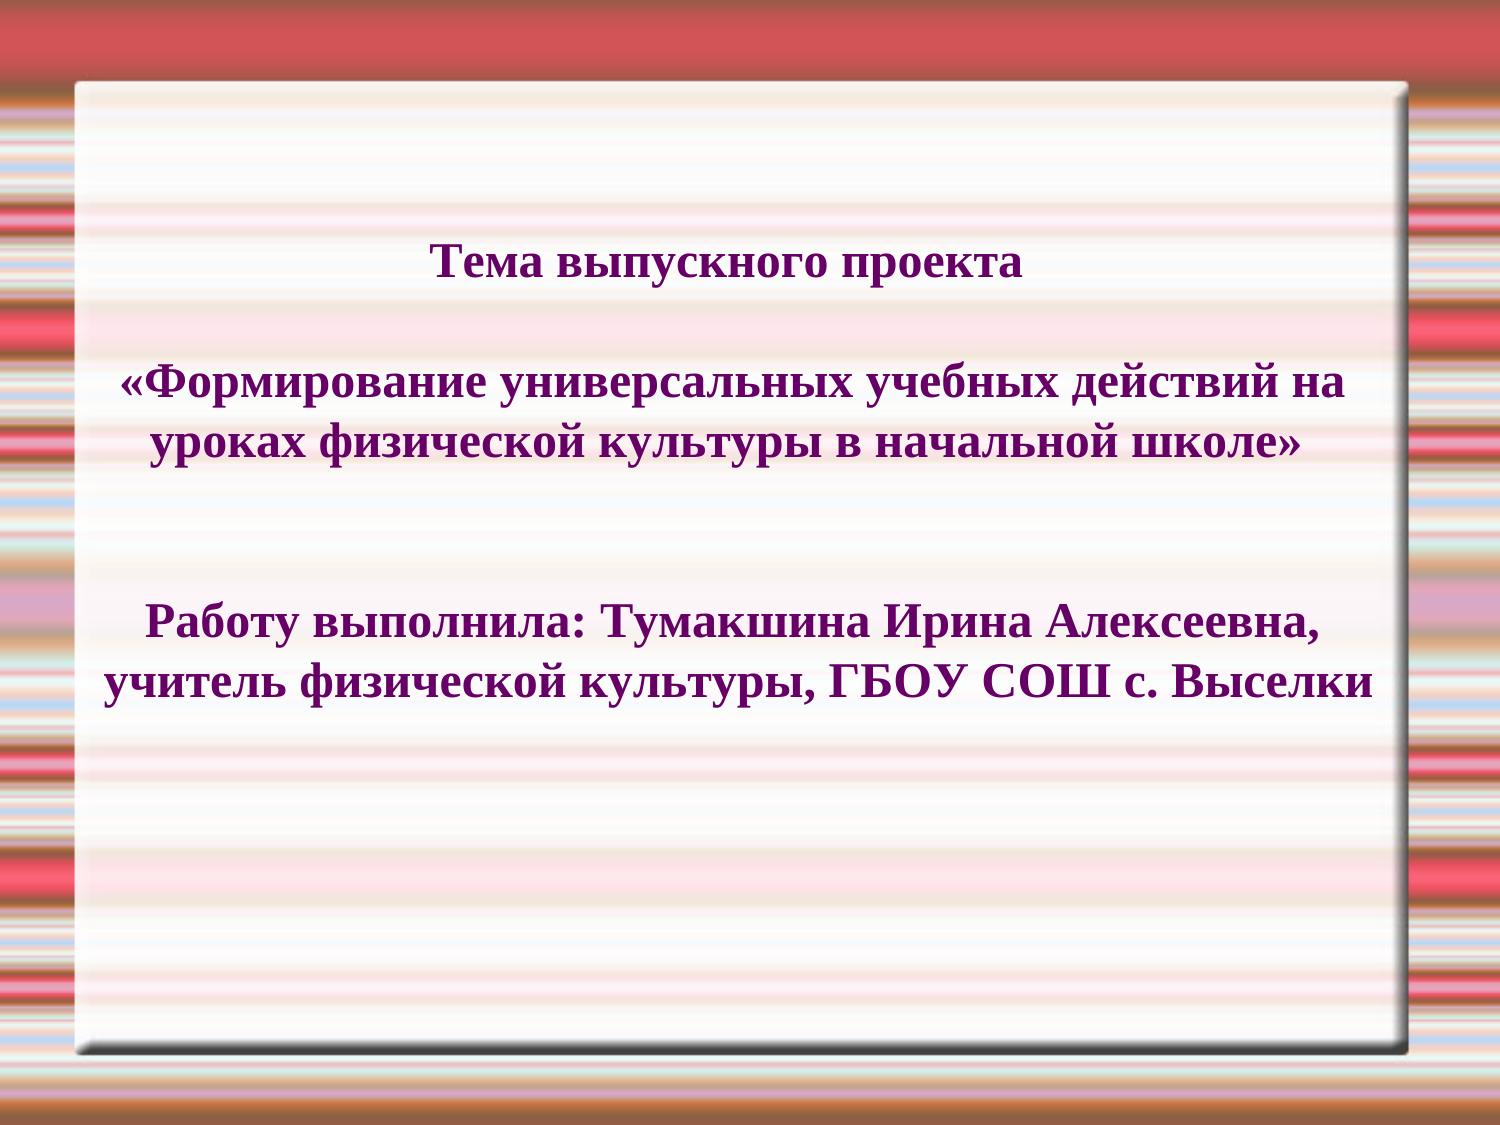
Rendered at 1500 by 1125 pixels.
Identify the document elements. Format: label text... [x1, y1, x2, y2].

picture [0, 0, 1500, 1125]
title Тема выпускного проекта «Формирование универсальных учебных действий на уроках физической культуры в начальной школе» Работу выполнила: Тумакшина Ирина Алексеевна, учитель физической культуры, ГБОУ СОШ с. Выселки [65, 219, 1400, 858]
